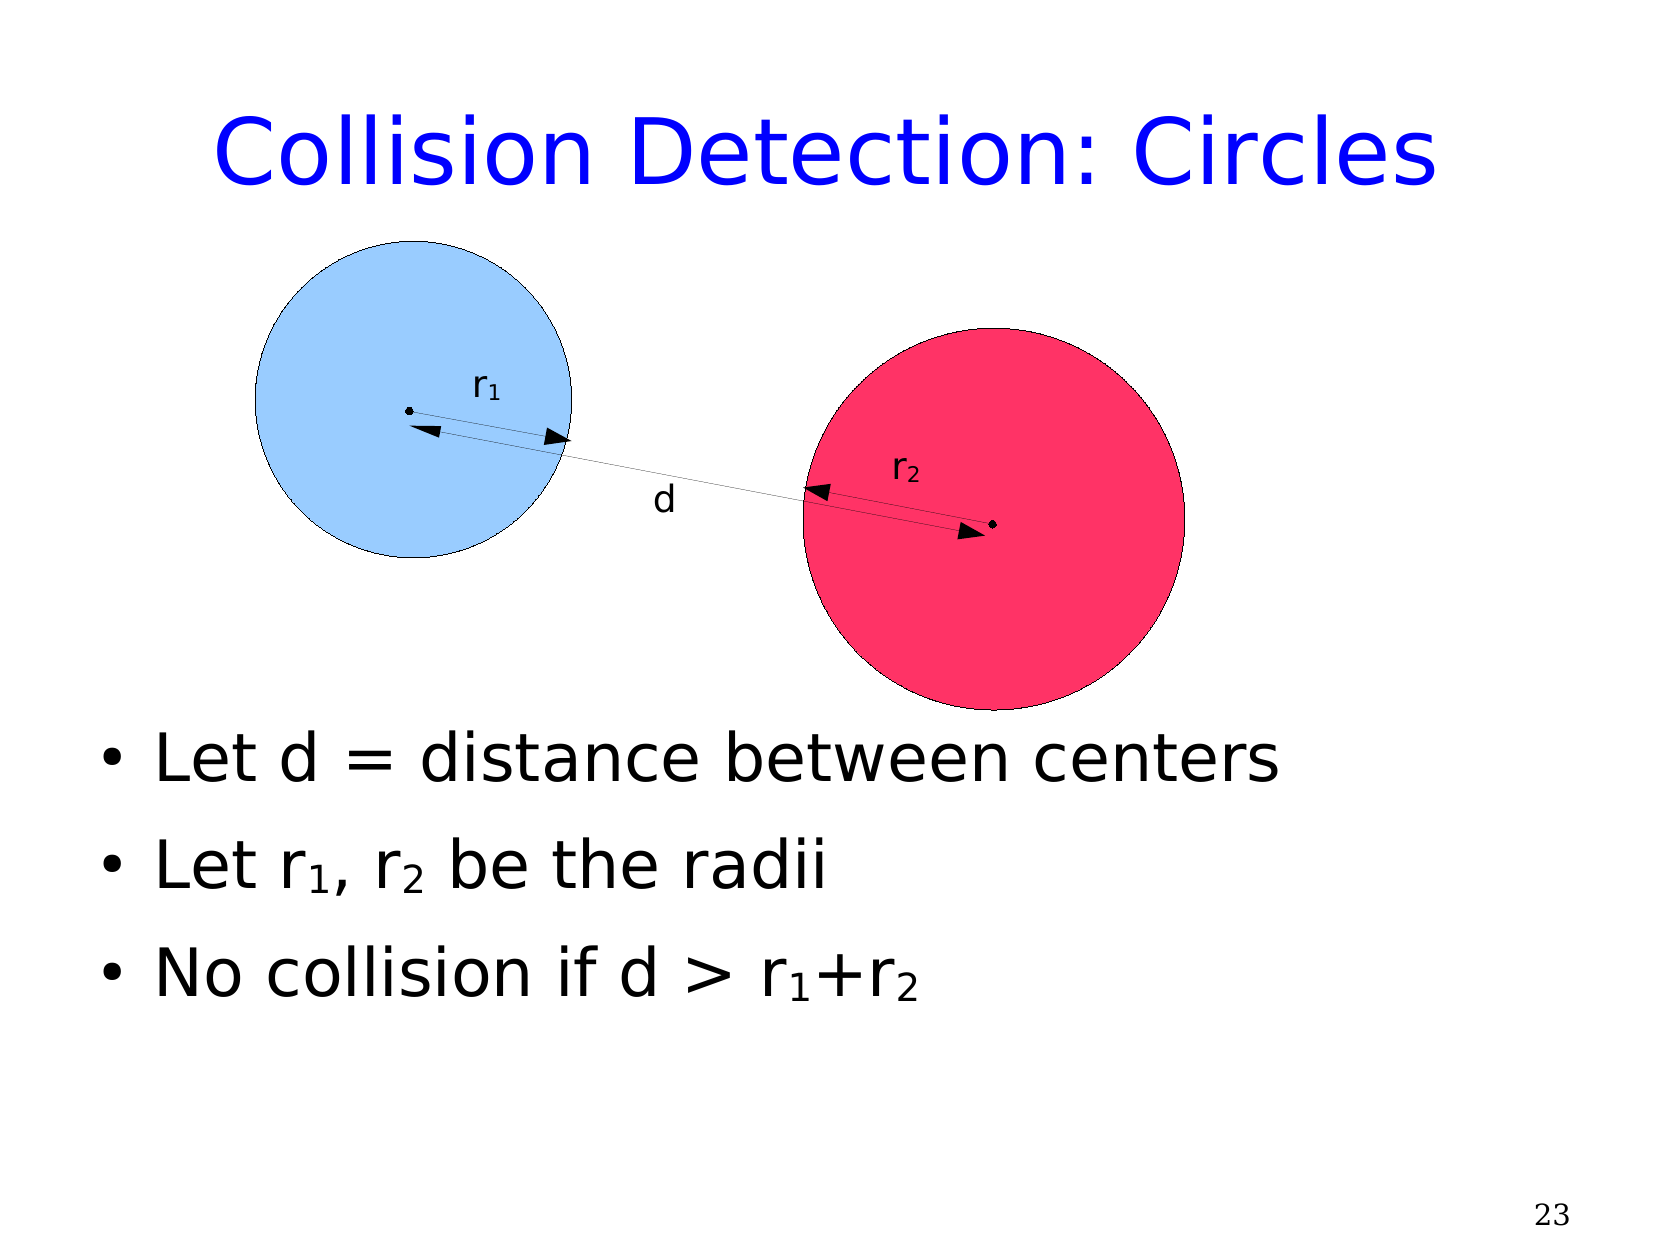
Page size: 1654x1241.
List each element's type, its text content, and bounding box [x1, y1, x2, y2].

title Collision Detection: Circles [82, 49, 1571, 257]
text_box [255, 241, 572, 558]
text_box d [638, 470, 714, 530]
text_box r1 [457, 355, 533, 427]
list Let d = distance between centers Let r1, r2 be the radii No collision if d > r1+r2 [82, 290, 1571, 1109]
text_box [803, 328, 1185, 711]
text_box r2 [876, 437, 953, 509]
